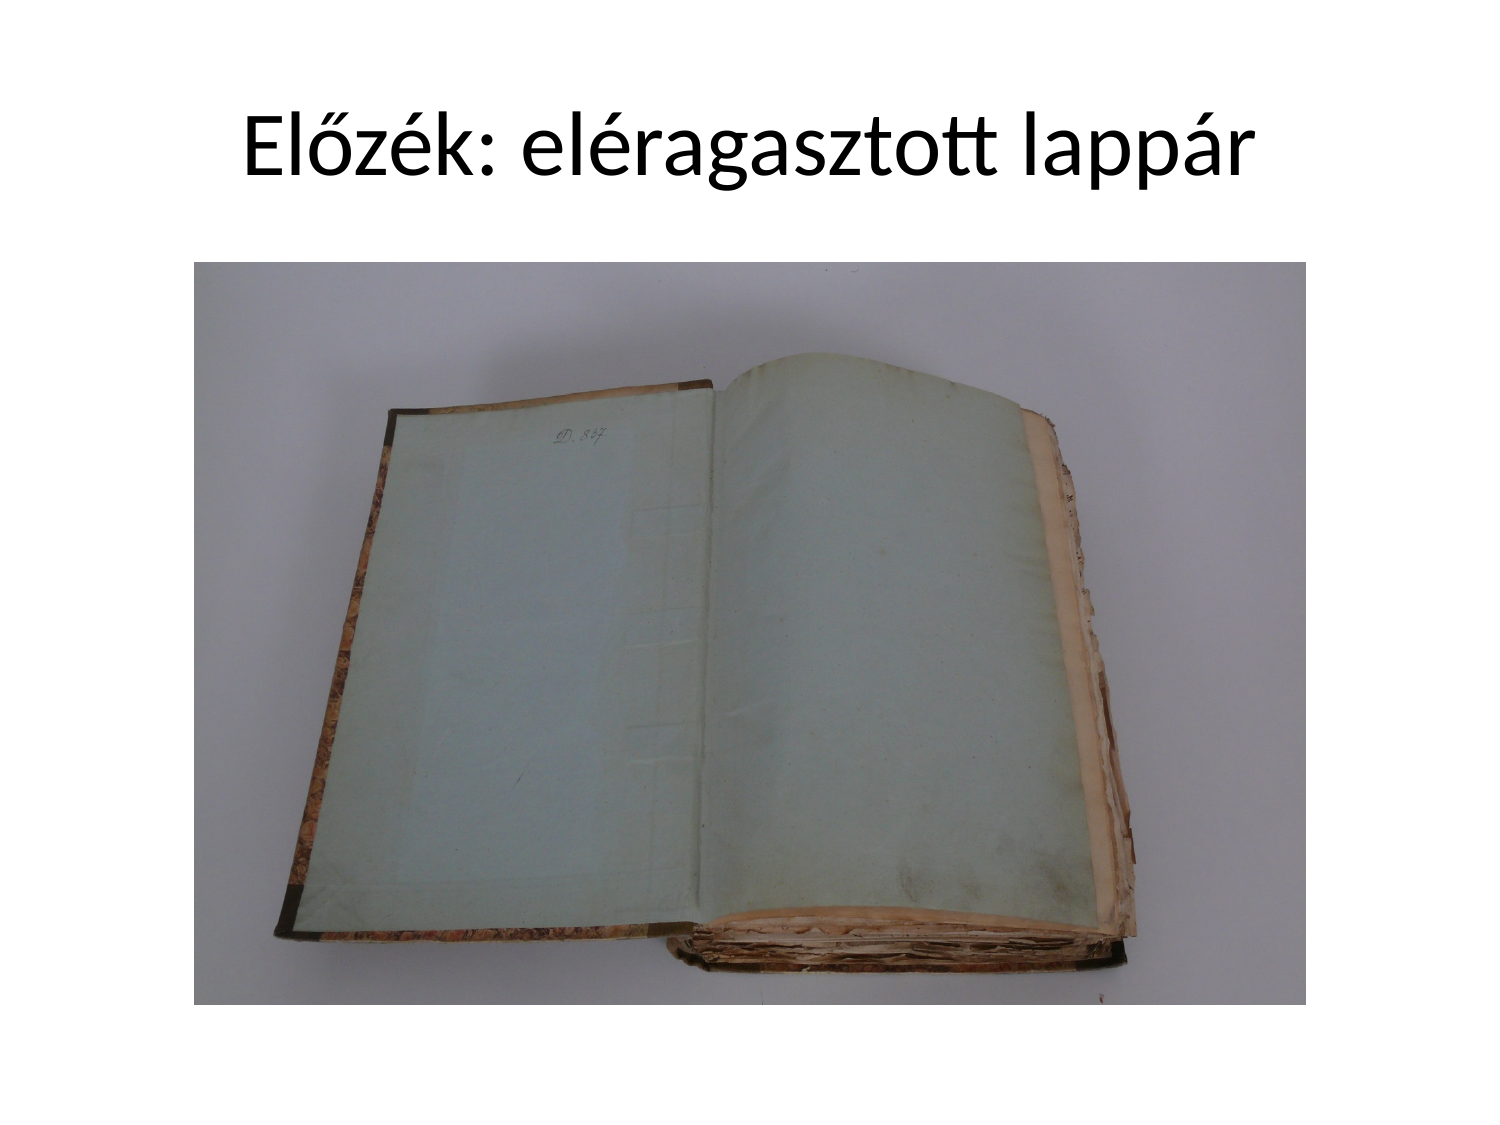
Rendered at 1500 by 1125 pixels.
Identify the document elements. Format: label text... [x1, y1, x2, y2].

picture [194, 262, 1306, 1005]
title Előzék: eléragasztott lappár [75, 45, 1426, 233]
